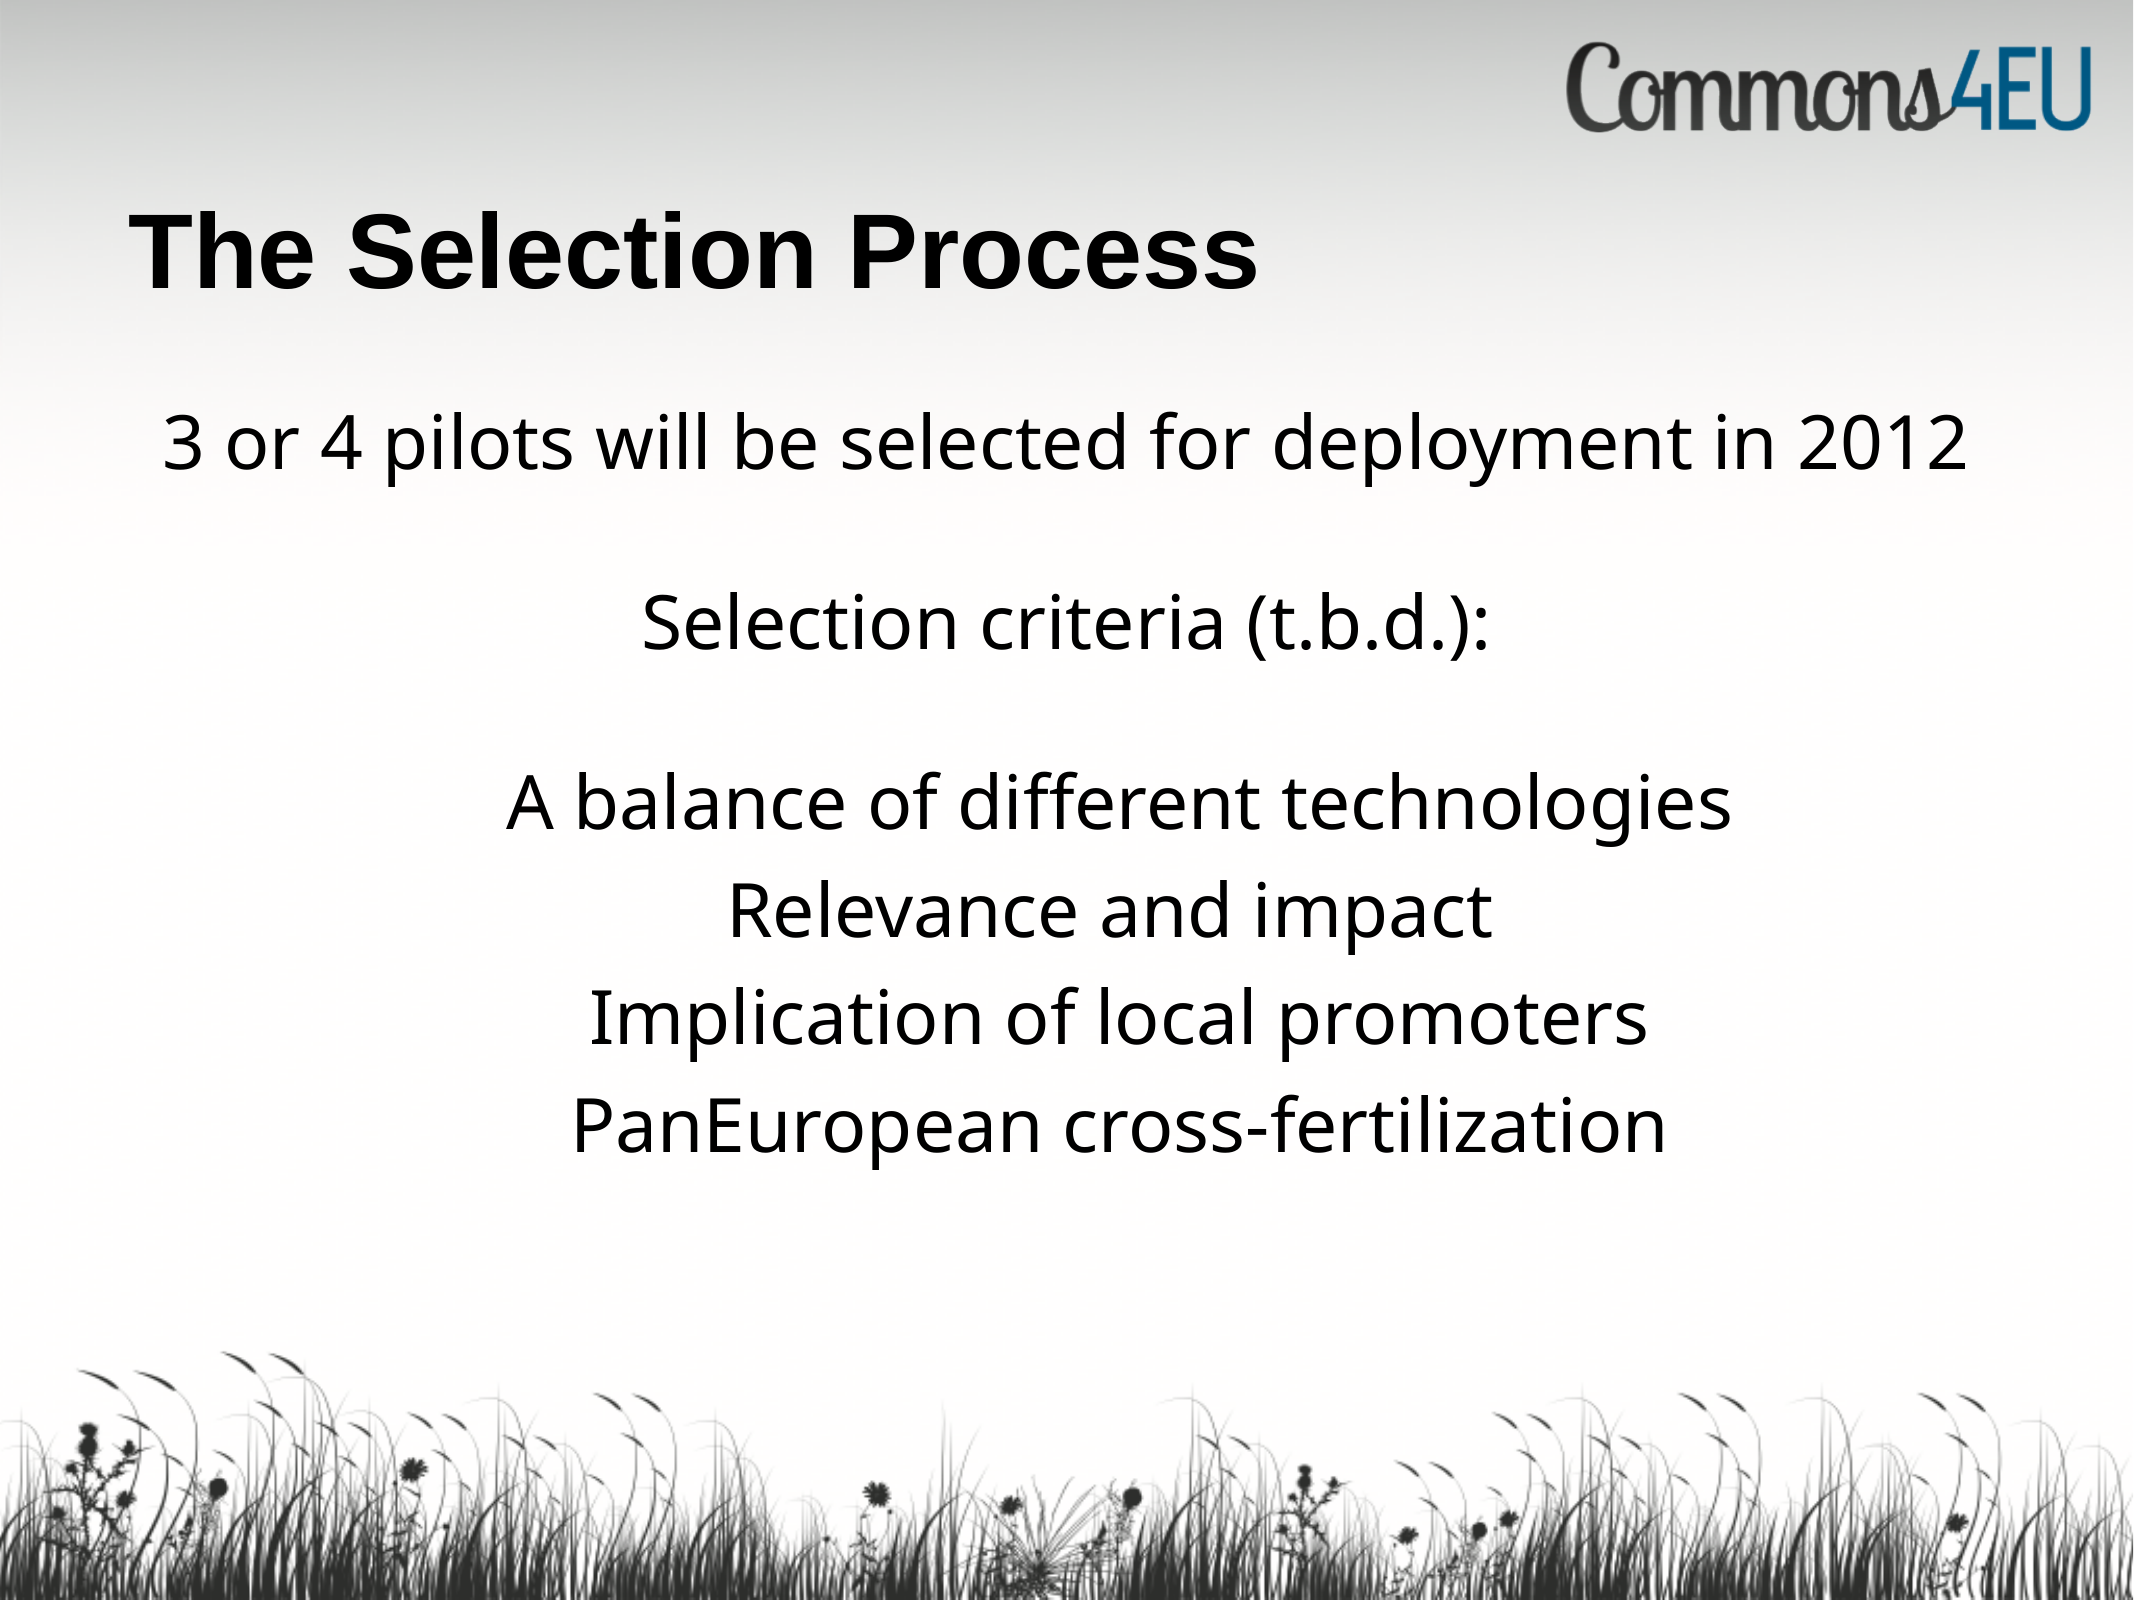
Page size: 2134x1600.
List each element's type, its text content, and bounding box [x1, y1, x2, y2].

picture [0, 0, 2134, 1600]
title The Selection Process [106, 158, 2027, 331]
list 3 or 4 pilots will be selected for deployment in 2012 Selection criteria (t.b.d.): A balance of different technologies Relevance and impact Implication of local promoters PanEuropean cross-fertilization [106, 373, 2027, 1198]
